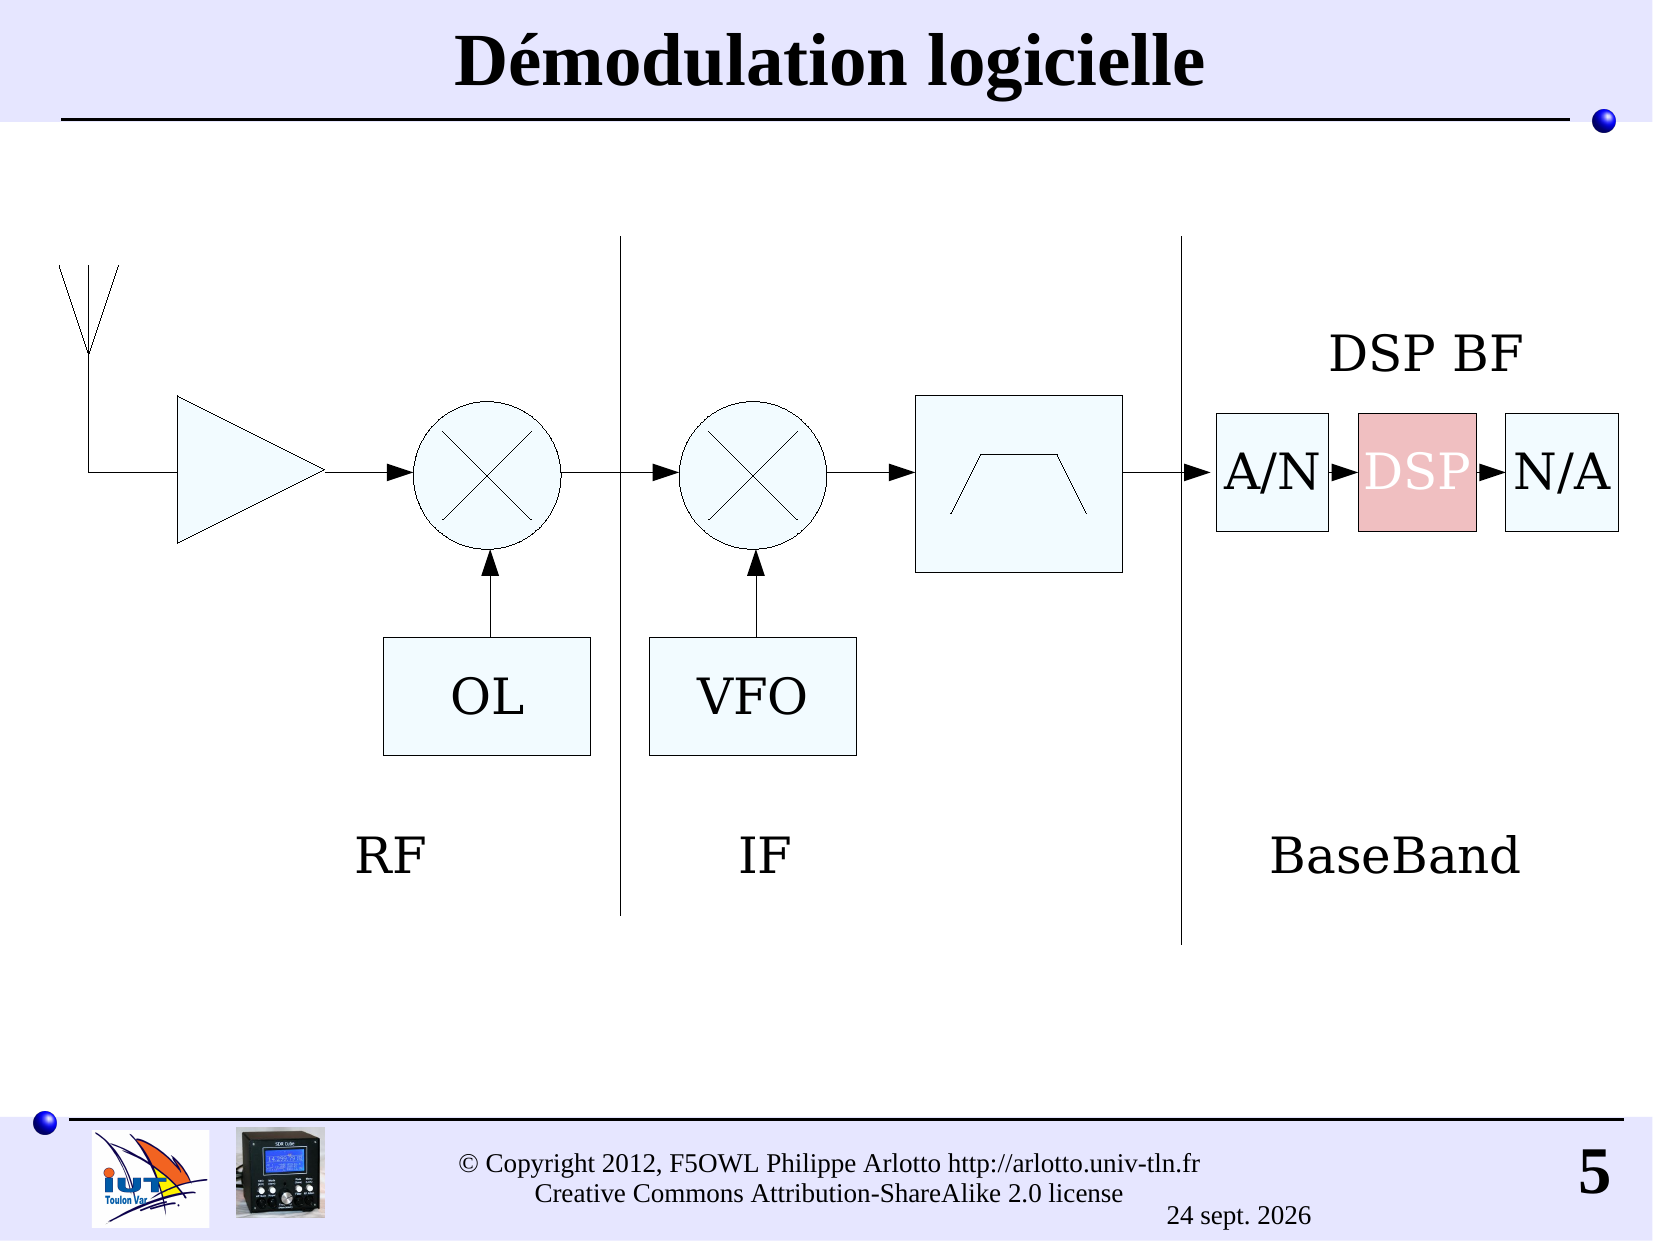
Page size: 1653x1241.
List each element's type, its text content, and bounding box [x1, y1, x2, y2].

text_box [679, 401, 827, 550]
text_box VFO [649, 637, 857, 756]
text_box DSP BF [1328, 324, 1525, 384]
picture [236, 1127, 325, 1218]
text_box RF [354, 826, 443, 886]
text_box OL [383, 637, 591, 756]
text_box BaseBand [1269, 827, 1536, 886]
text_box IF [738, 826, 857, 886]
text_box N/A [1505, 413, 1619, 532]
title Démodulation logicielle [95, 11, 1585, 110]
text_box [915, 395, 1123, 573]
text_box [177, 395, 325, 544]
text_box [413, 401, 562, 550]
text_box A/N [1216, 413, 1329, 532]
text_box DSP [1358, 413, 1477, 532]
